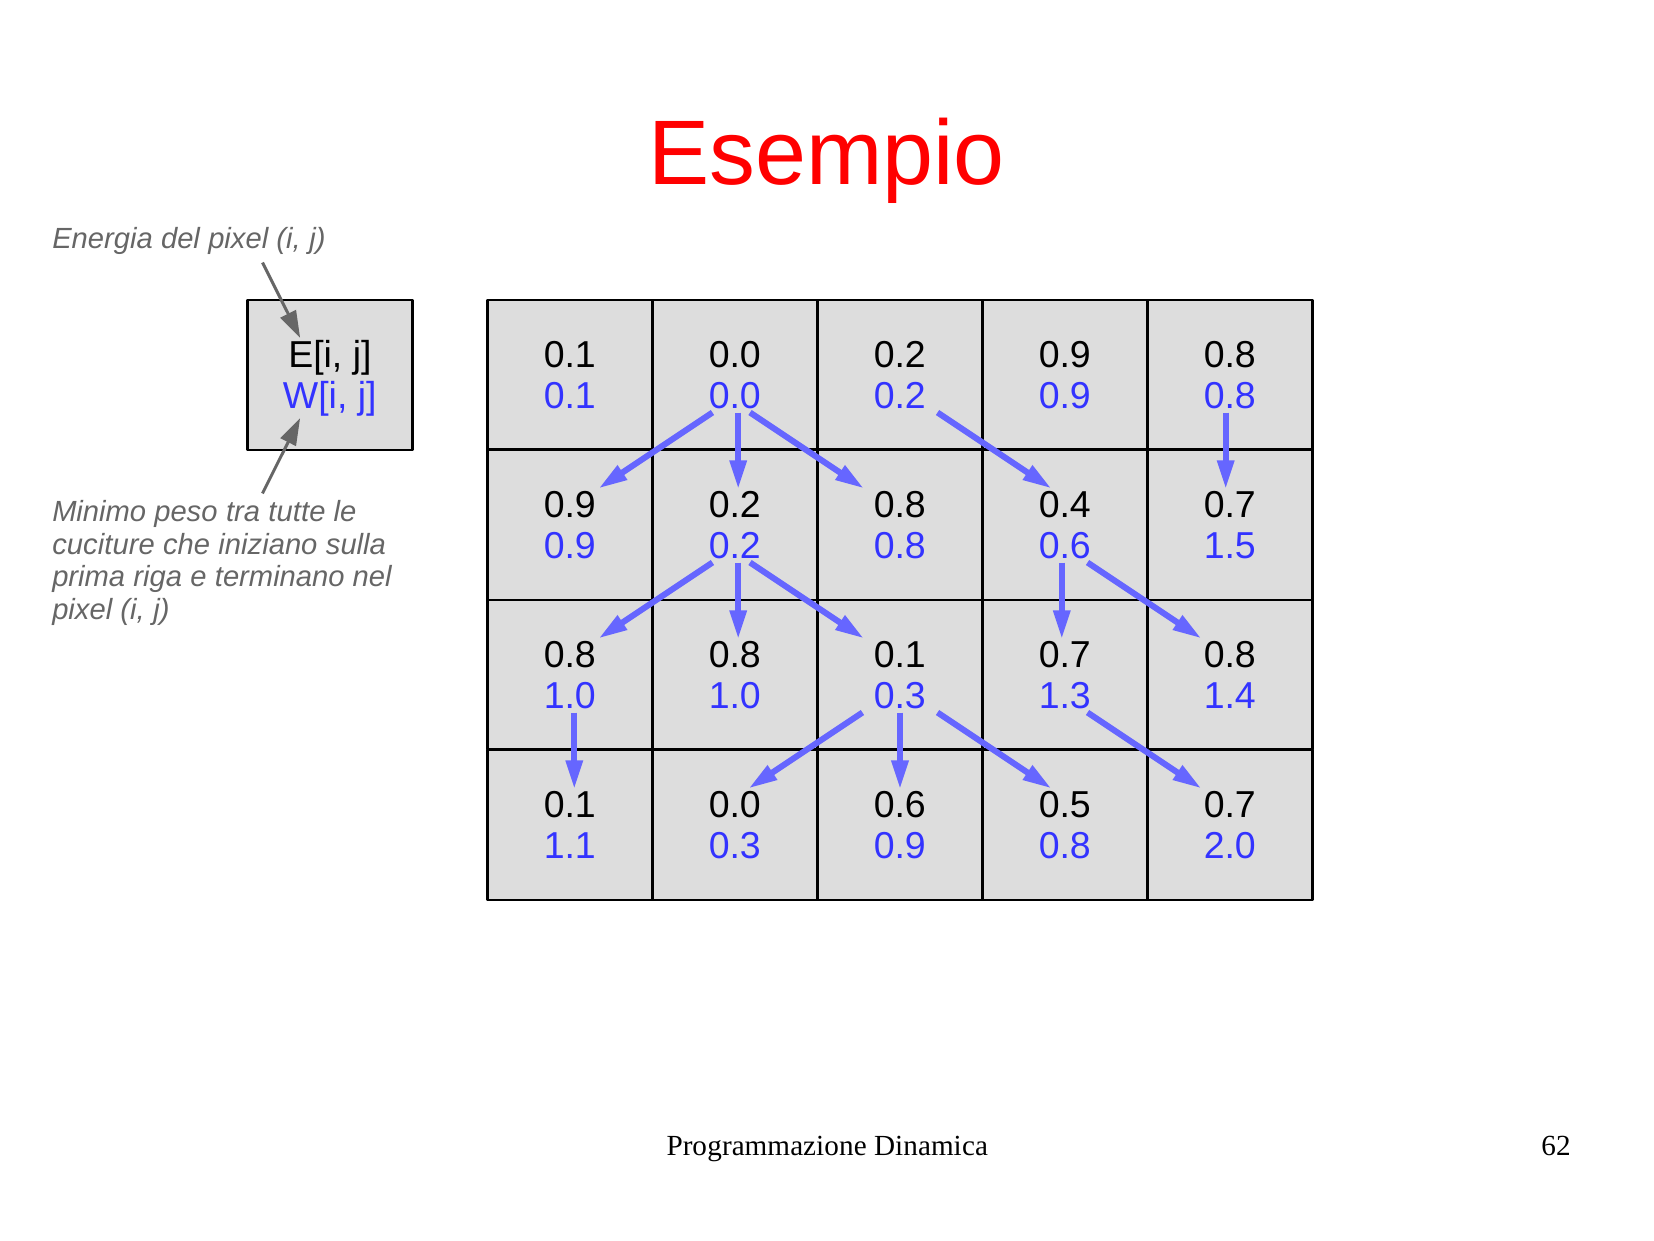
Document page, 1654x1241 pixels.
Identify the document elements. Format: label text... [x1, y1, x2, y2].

text_box 0.5 0.8 [982, 750, 1147, 901]
text_box 0.8 0.8 [817, 449, 982, 600]
text_box 0.7 1.5 [1147, 449, 1313, 600]
text_box Energia del pixel (i, j) [37, 214, 341, 263]
text_box 0.1 0.1 [487, 300, 652, 449]
text_box E[i, j] W[i, j] [247, 300, 413, 451]
text_box 0.9 0.9 [982, 300, 1147, 449]
text_box 0.0 0.3 [652, 750, 817, 901]
text_box 0.6 0.9 [817, 750, 982, 901]
text_box 0.4 0.6 [982, 449, 1147, 600]
text_box Minimo peso tra tutte le cuciture che iniziano sulla prima riga e terminano nel pixel (i, j) [37, 487, 413, 638]
text_box 0.8 1.0 [487, 600, 652, 750]
text_box 0.7 1.3 [982, 600, 1147, 750]
text_box 0.8 0.8 [1147, 300, 1313, 449]
text_box 0.1 0.3 [817, 600, 982, 750]
text_box 0.7 2.0 [1147, 750, 1313, 901]
text_box 0.8 1.4 [1147, 600, 1313, 750]
text_box 0.9 0.9 [487, 449, 652, 600]
text_box 0.8 1.0 [652, 600, 817, 750]
text_box 0.0 0.0 [652, 300, 817, 449]
text_box 0.2 0.2 [652, 449, 817, 600]
title Esempio [82, 49, 1571, 257]
text_box 0.1 1.1 [487, 750, 652, 901]
text_box 0.2 0.2 [817, 300, 982, 449]
